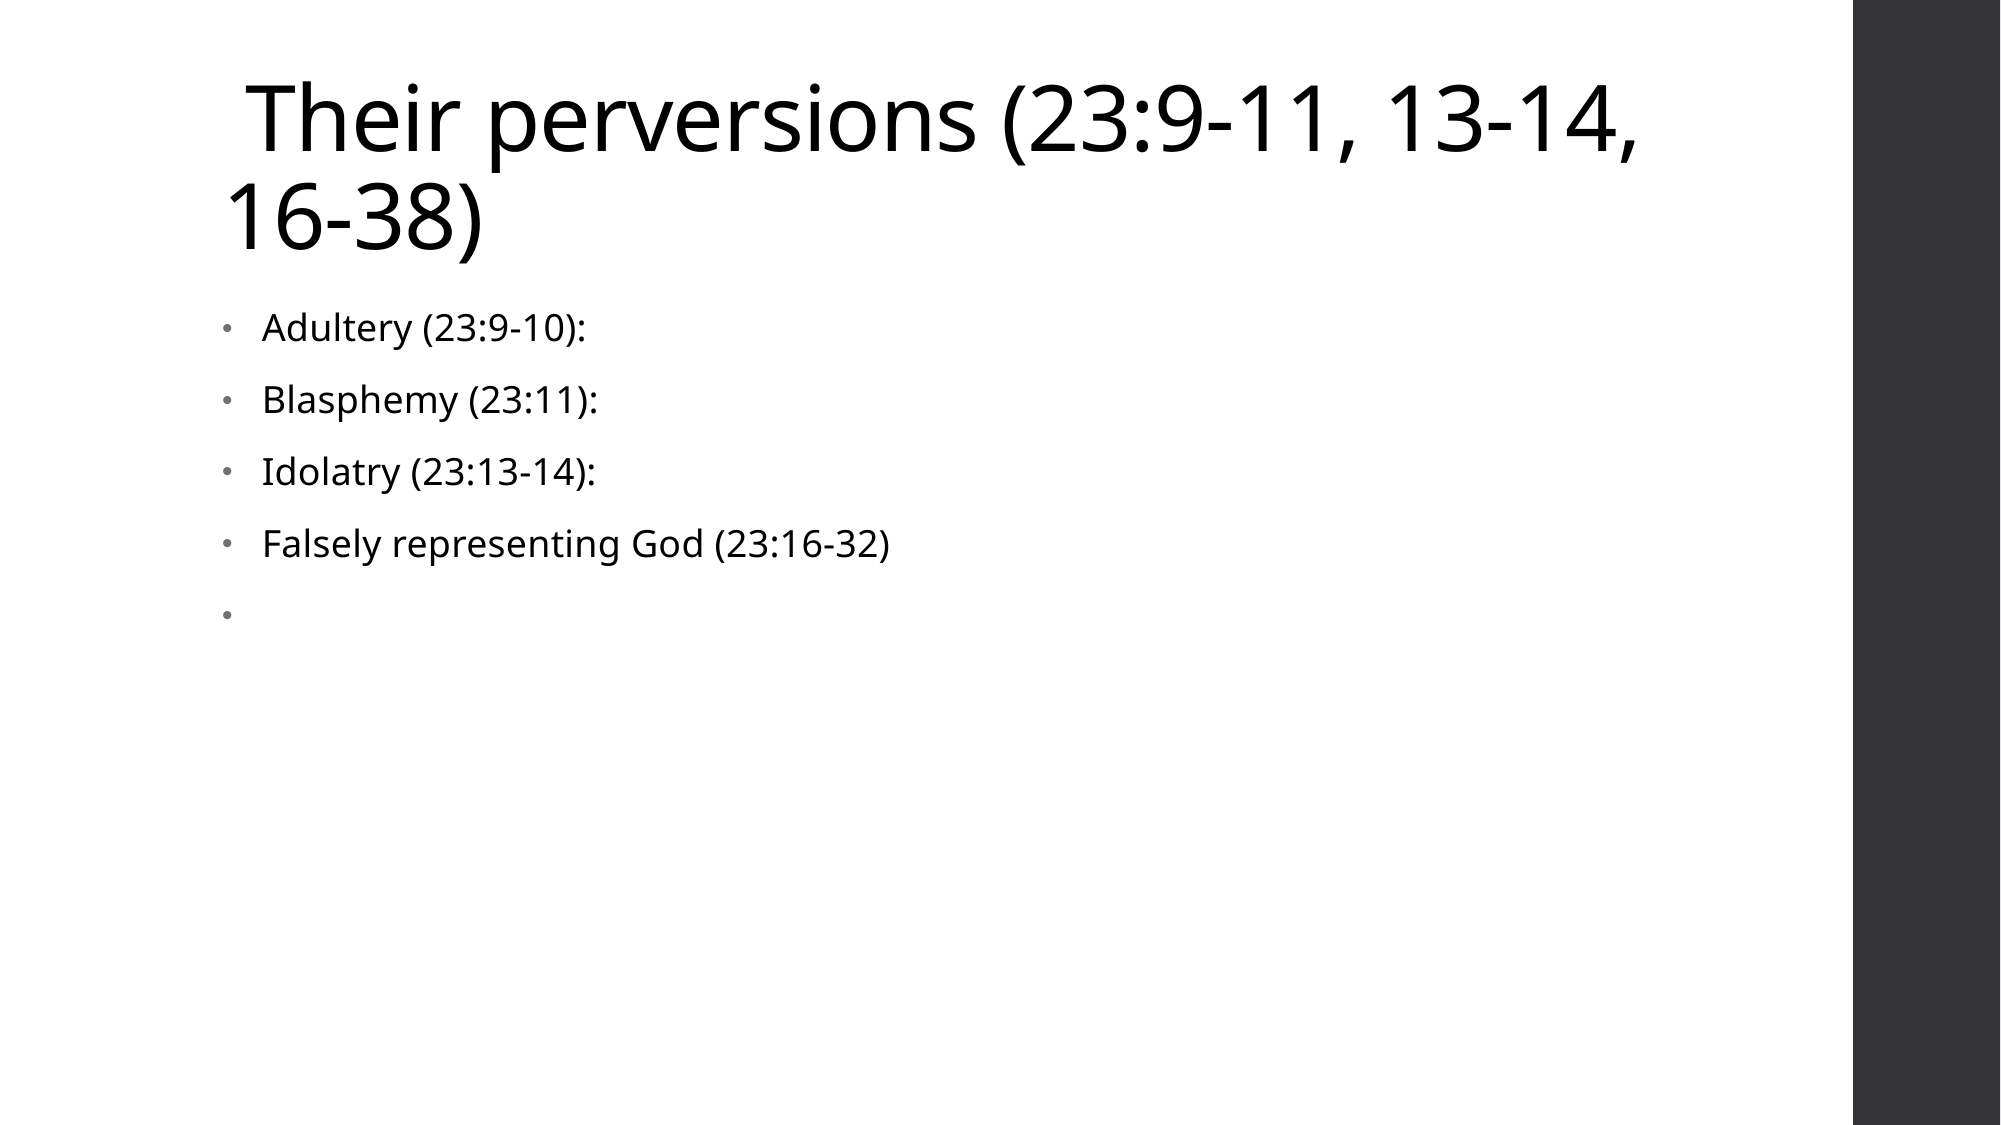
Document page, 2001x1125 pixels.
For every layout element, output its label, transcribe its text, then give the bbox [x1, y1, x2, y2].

title Their perversions (23:9-11, 13-14, 16-38) [206, 60, 1797, 278]
list Adultery (23:9-10): Blasphemy (23:11): Idolatry (23:13-14): Falsely representing God (23:16-32) [206, 299, 1617, 1014]
